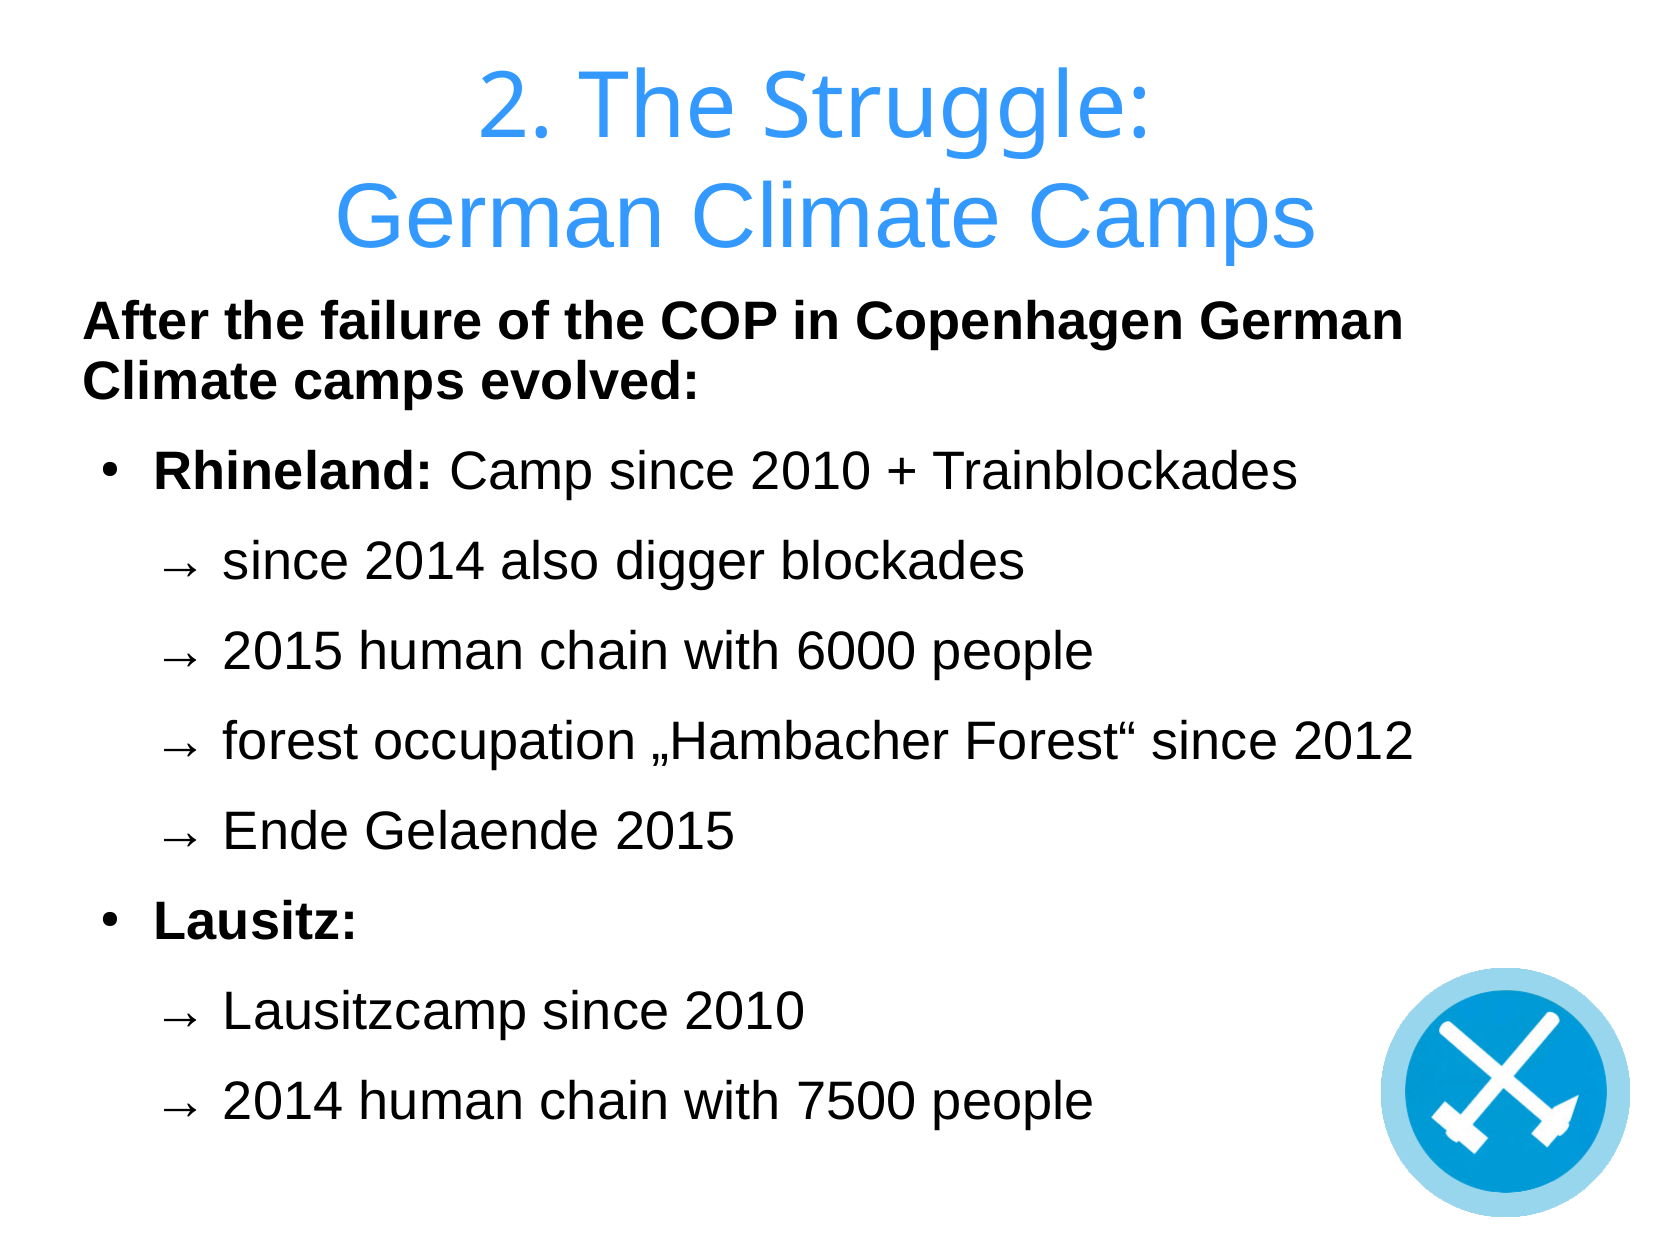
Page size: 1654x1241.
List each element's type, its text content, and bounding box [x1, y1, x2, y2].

title 2. The Struggle: German Climate Camps [82, 43, 1571, 263]
list After the failure of the COP in Copenhagen German Climate camps evolved: Rhineland: Camp since 2010 + Trainblockades → since 2014 also digger blockades → 2015 human chain with 6000 people → forest occupation „Hambacher Forest“ since 2012 → Ende Gelaende 2015 Lausitz: → Lausitzcamp since 2010 → 2014 human chain with 7500 people [82, 290, 1571, 1138]
picture [1381, 968, 1630, 1217]
